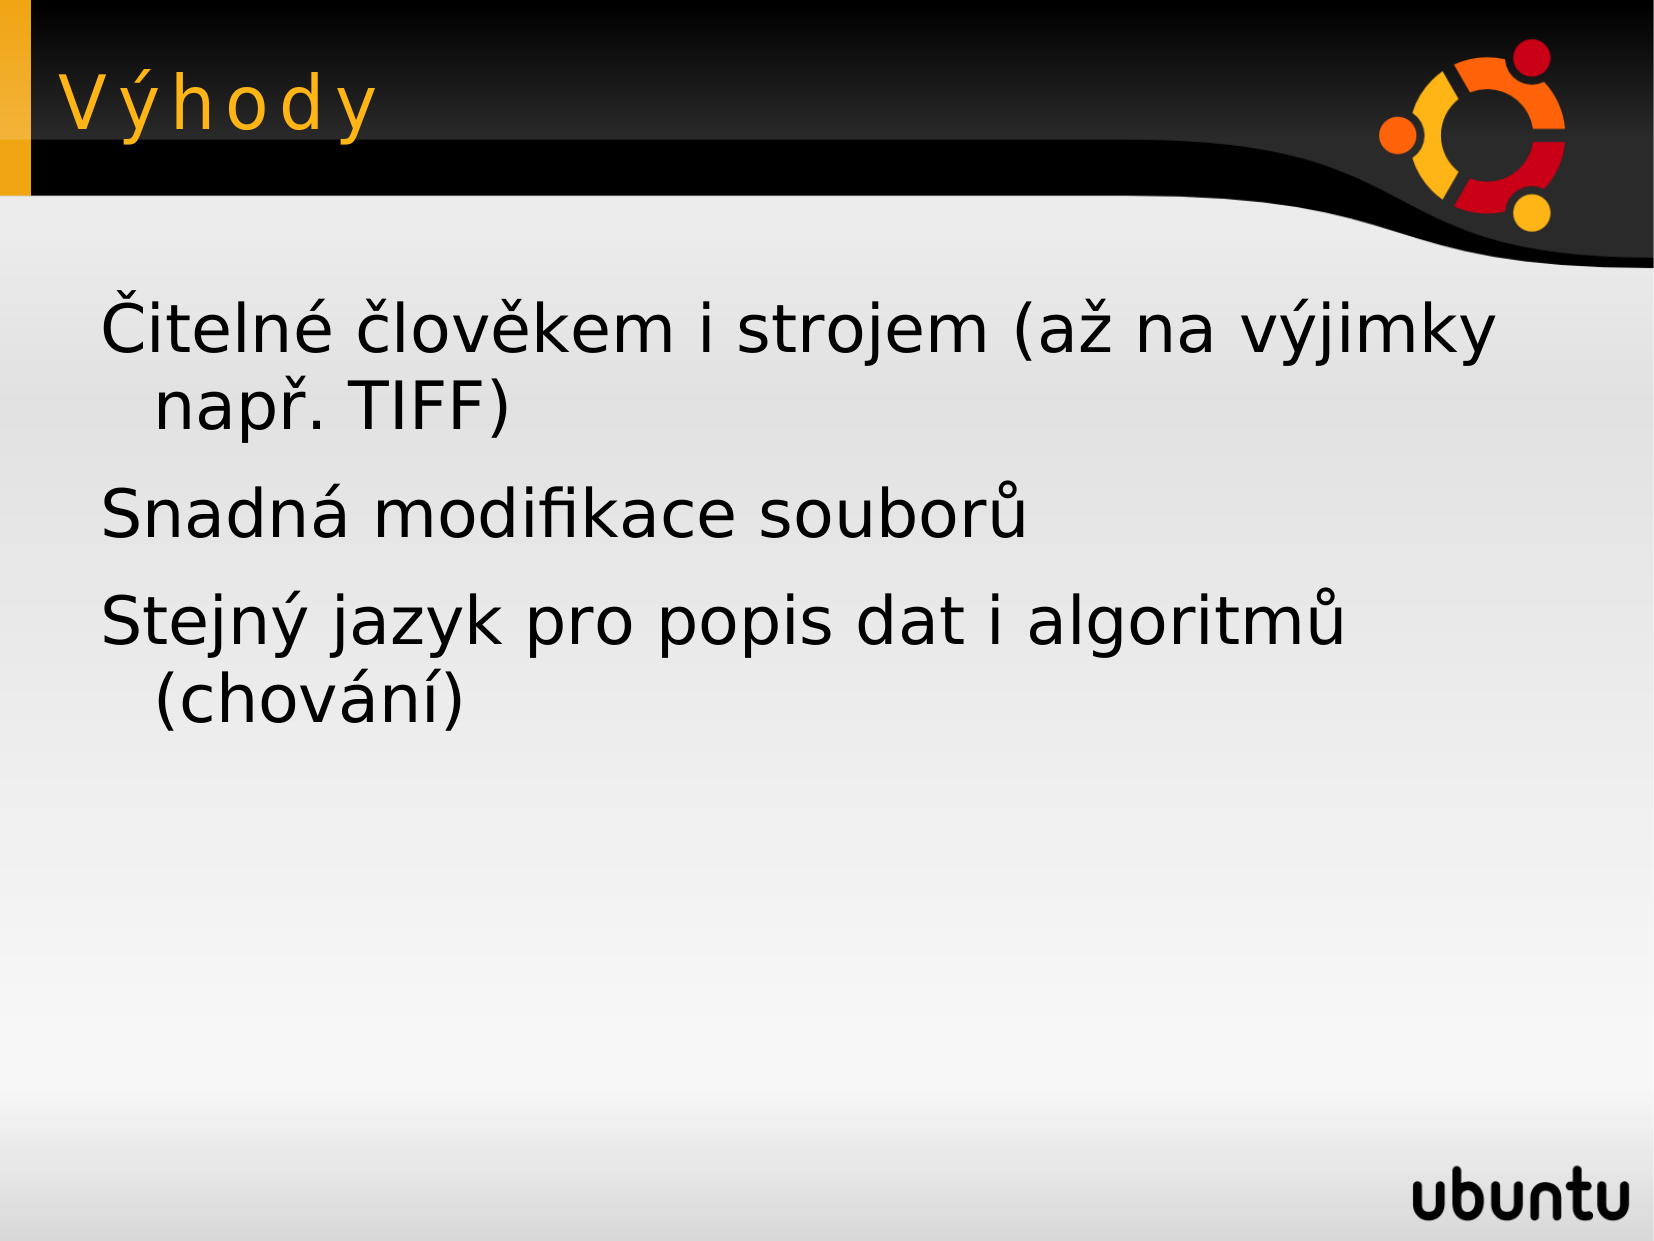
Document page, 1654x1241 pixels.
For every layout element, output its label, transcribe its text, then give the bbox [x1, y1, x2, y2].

picture [0, 0, 1654, 1241]
title Výhody [59, 29, 1270, 178]
list Čitelné člověkem i strojem (až na výjimky např. TIFF) Snadná modifikace souborů Stejný jazyk pro popis dat i algoritmů (chování) [82, 290, 1571, 1109]
